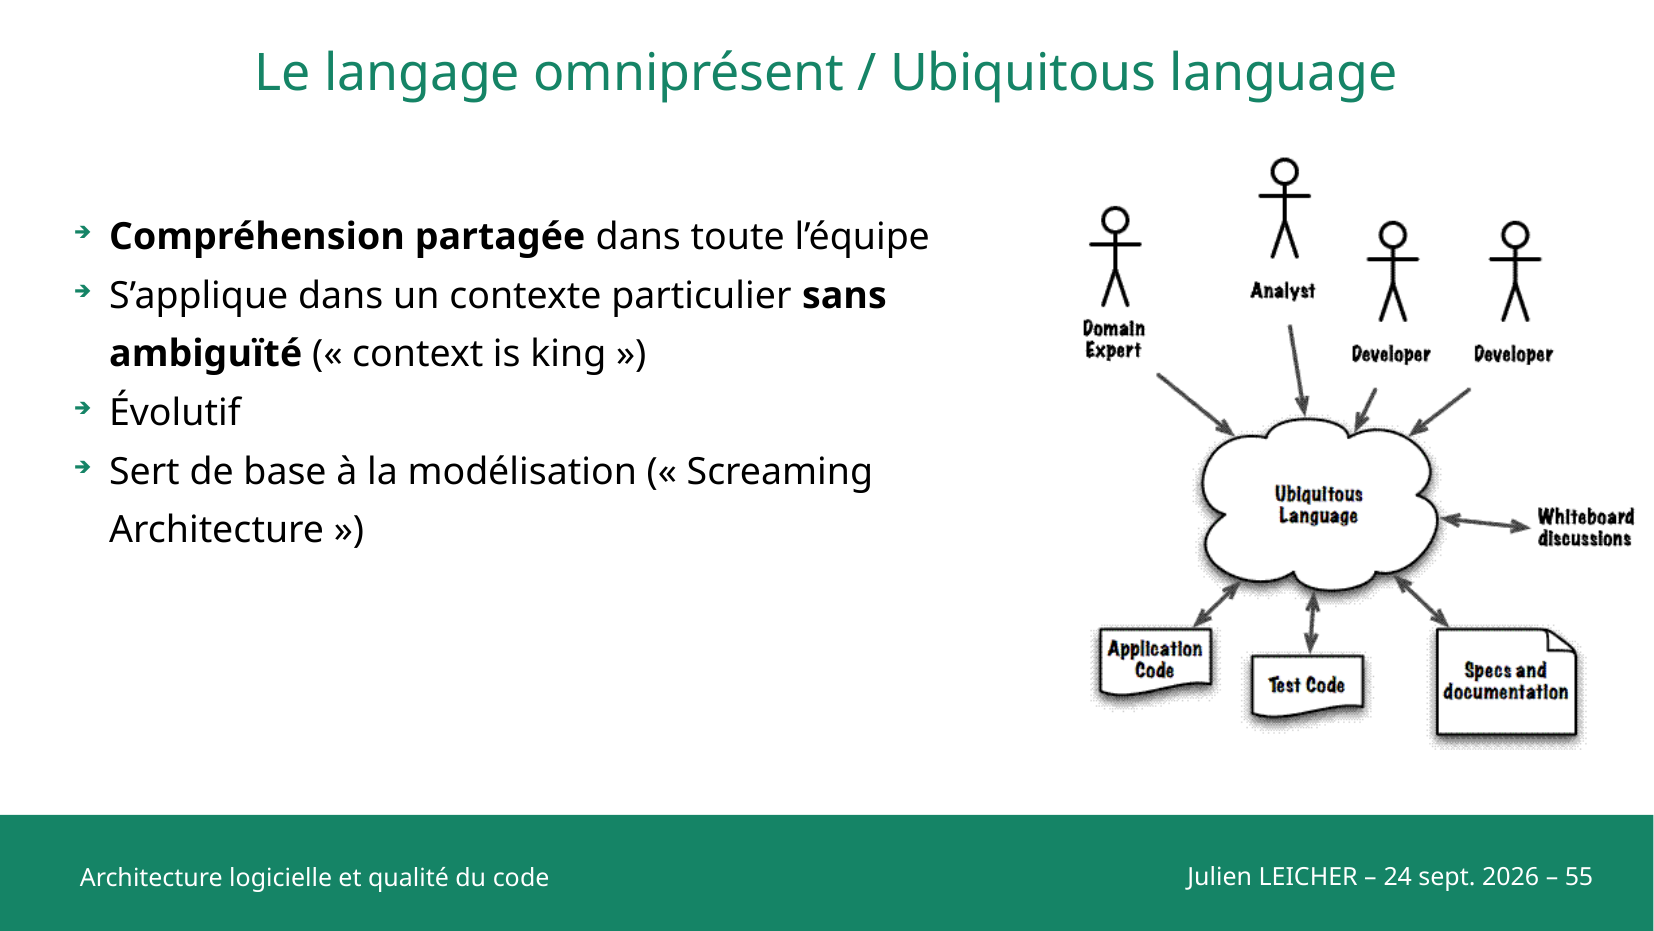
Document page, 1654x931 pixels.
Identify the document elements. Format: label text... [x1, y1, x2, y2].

text_box Architecture logicielle et qualité du code [64, 852, 798, 898]
picture [1053, 147, 1654, 754]
text_box Le langage omniprésent / Ubiquitous language [0, 27, 1654, 113]
text_box Compréhension partagée dans toute l’équipe S’applique dans un contexte particulier sans ambiguïté (« context is king ») Évolutif Sert de base à la modélisation (« Screaming Architecture ») [59, 194, 1021, 678]
text_box Julien LEICHER – 4 mars 2022 – <numéro> [0, 814, 1654, 931]
